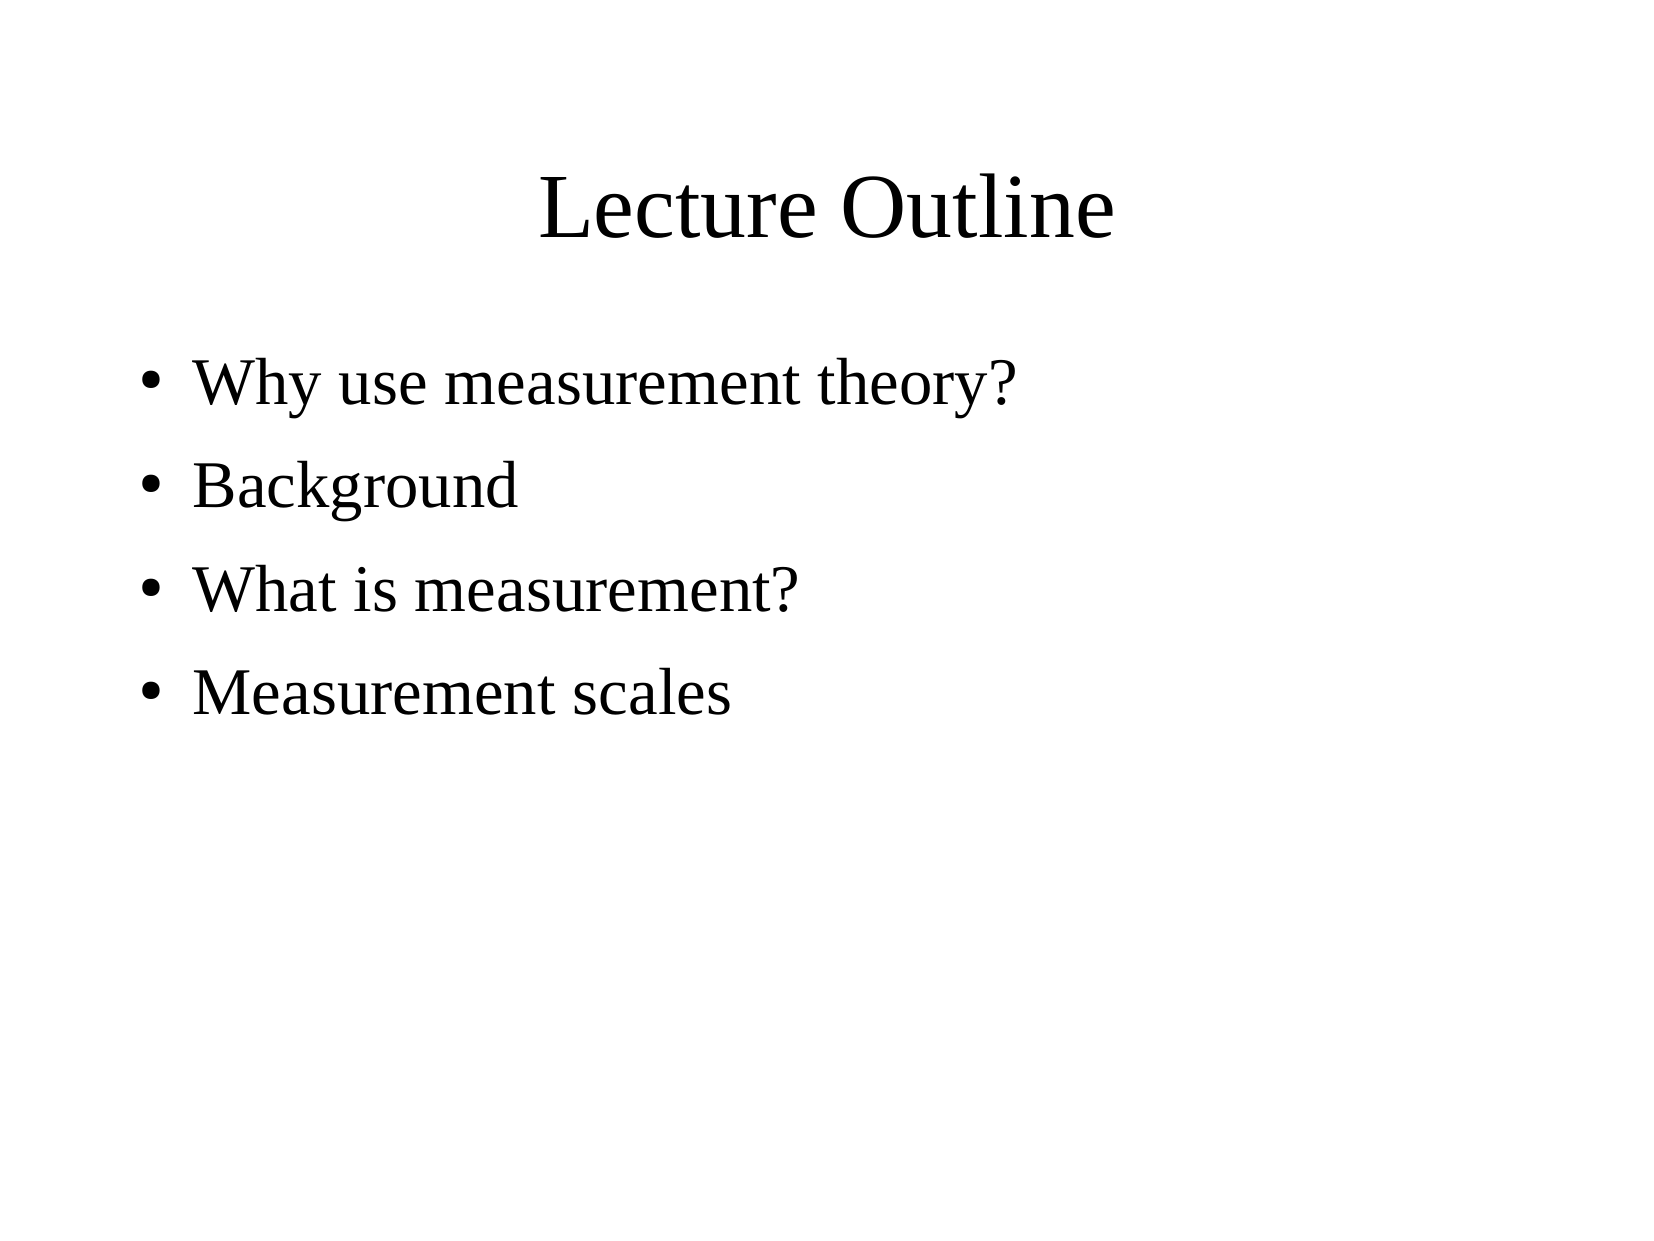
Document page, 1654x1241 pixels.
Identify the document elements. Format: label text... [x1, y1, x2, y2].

list Why use measurement theory? Background What is measurement? Measurement scales [121, 344, 1534, 1127]
title Lecture Outline [121, 102, 1534, 311]
